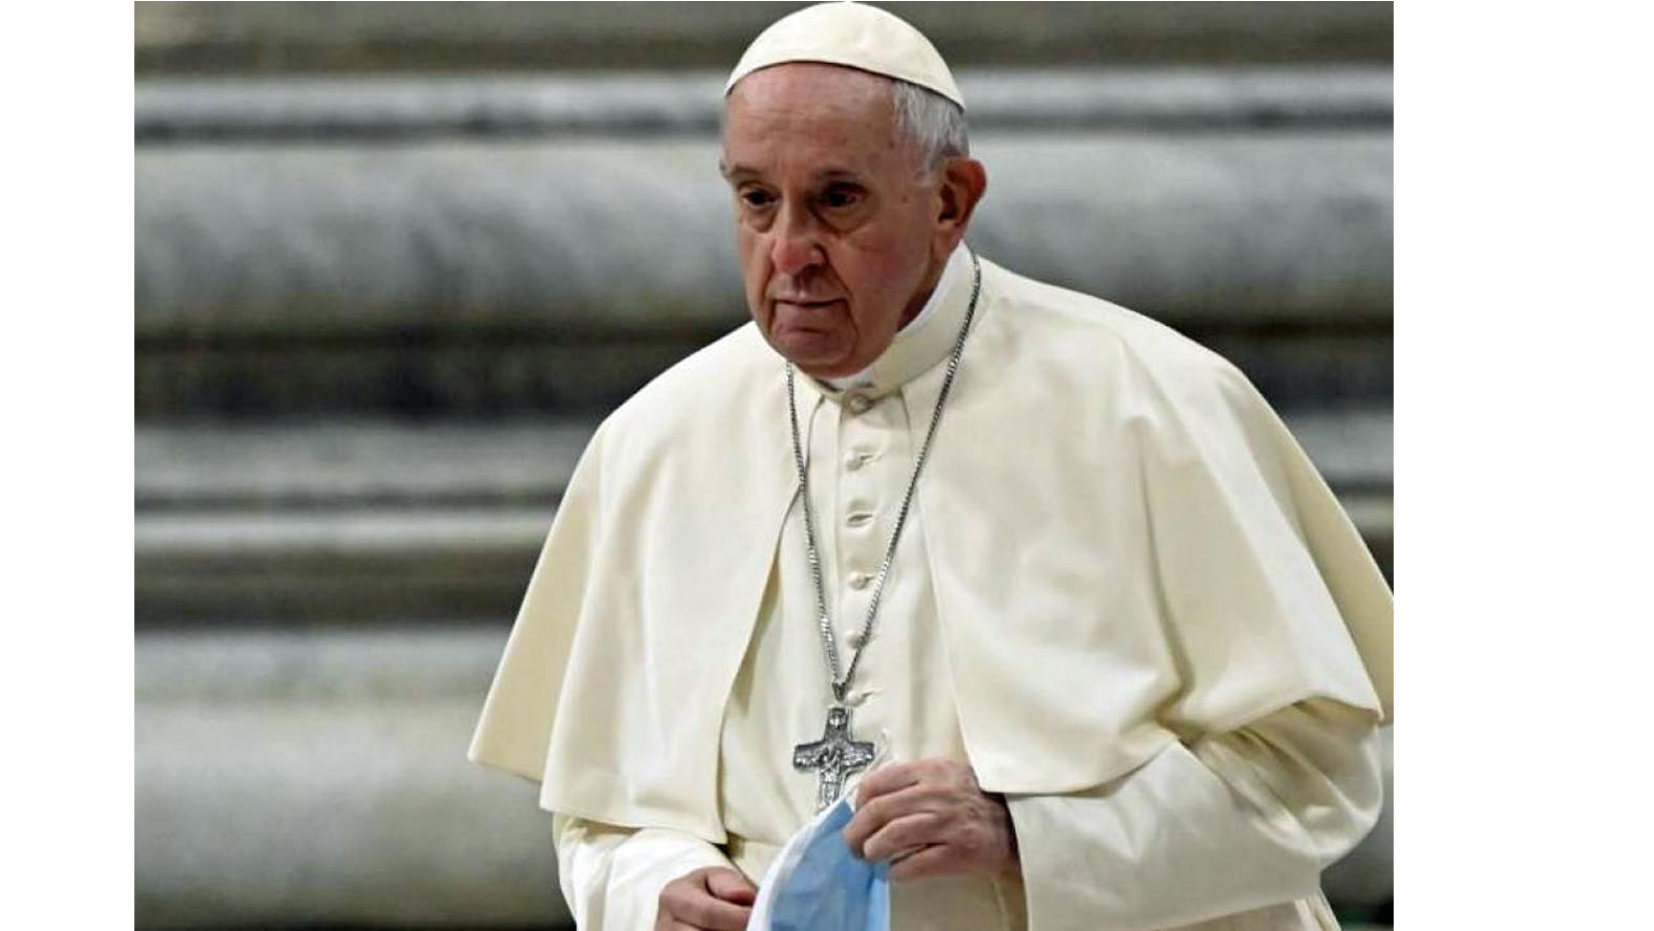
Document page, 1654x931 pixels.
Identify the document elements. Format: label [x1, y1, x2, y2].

picture [134, 0, 1394, 931]
